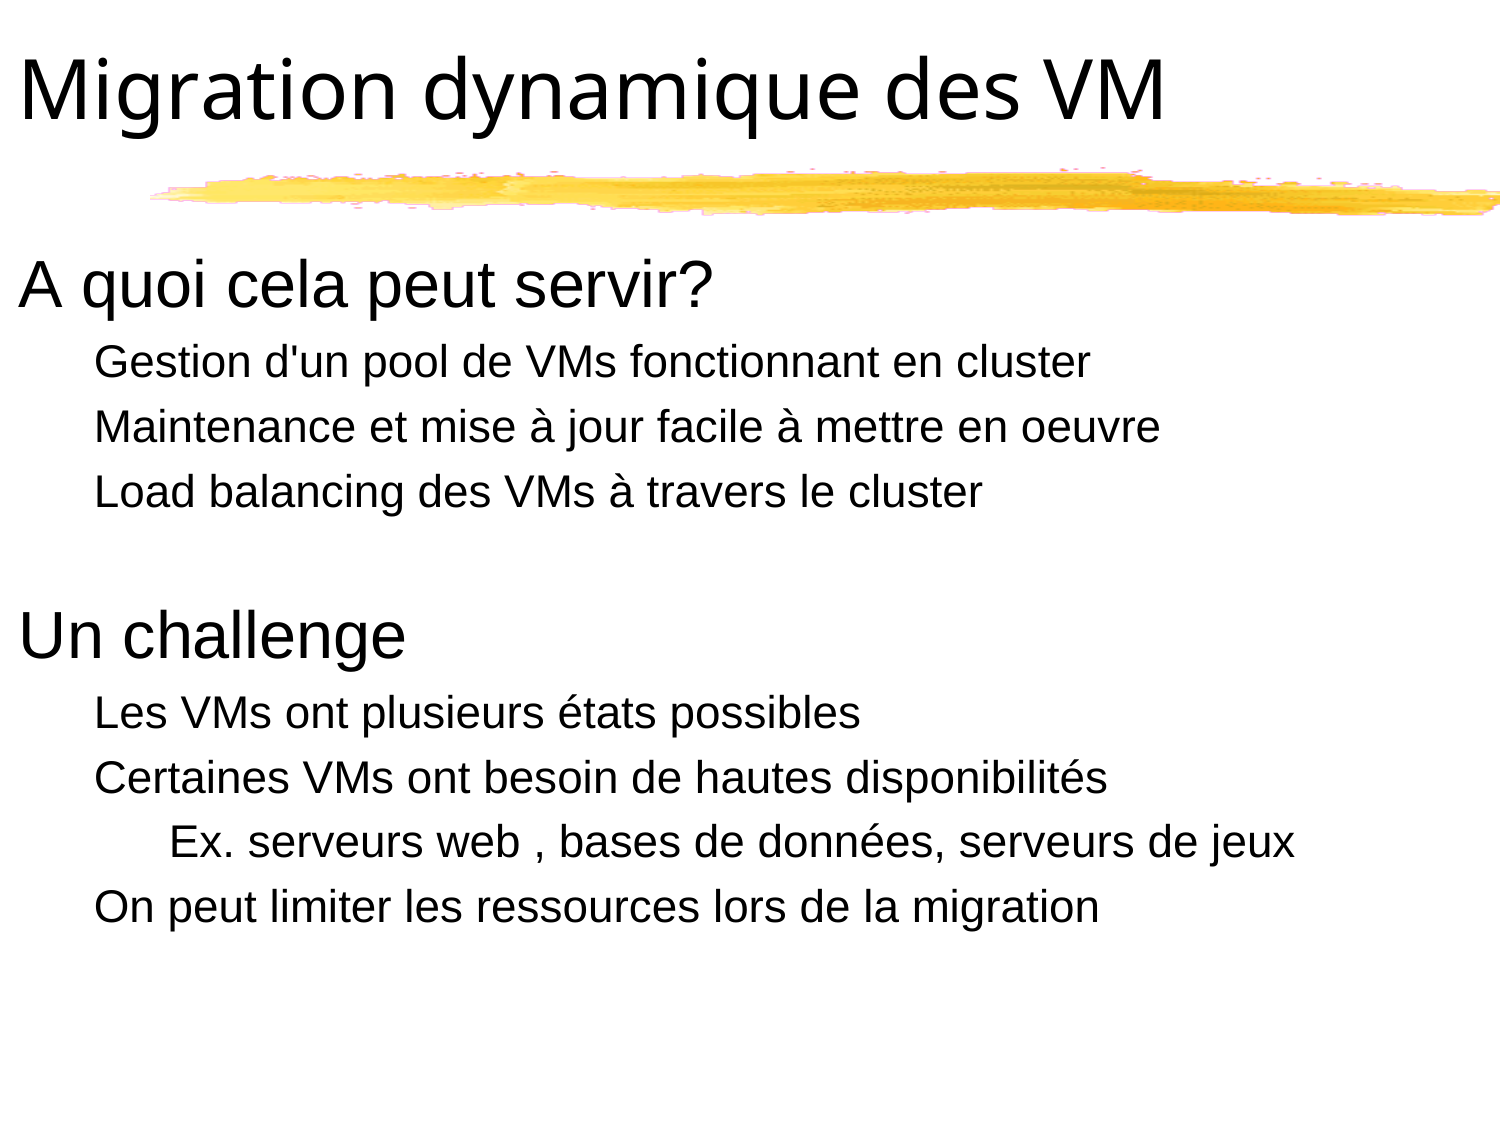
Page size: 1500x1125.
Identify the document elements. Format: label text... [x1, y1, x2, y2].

list A quoi cela peut servir? Gestion d'un pool de VMs fonctionnant en cluster Maintenance et mise à jour facile à mettre en oeuvre Load balancing des VMs à travers le cluster Un challenge Les VMs ont plusieurs états possibles Certaines VMs ont besoin de hautes disponibilités Ex. serveurs web , bases de données, serveurs de jeux On peut limiter les ressources lors de la migration [4, 240, 1500, 940]
picture [150, 162, 1500, 226]
title Migration dynamique des VM [2, 6, 1500, 147]
